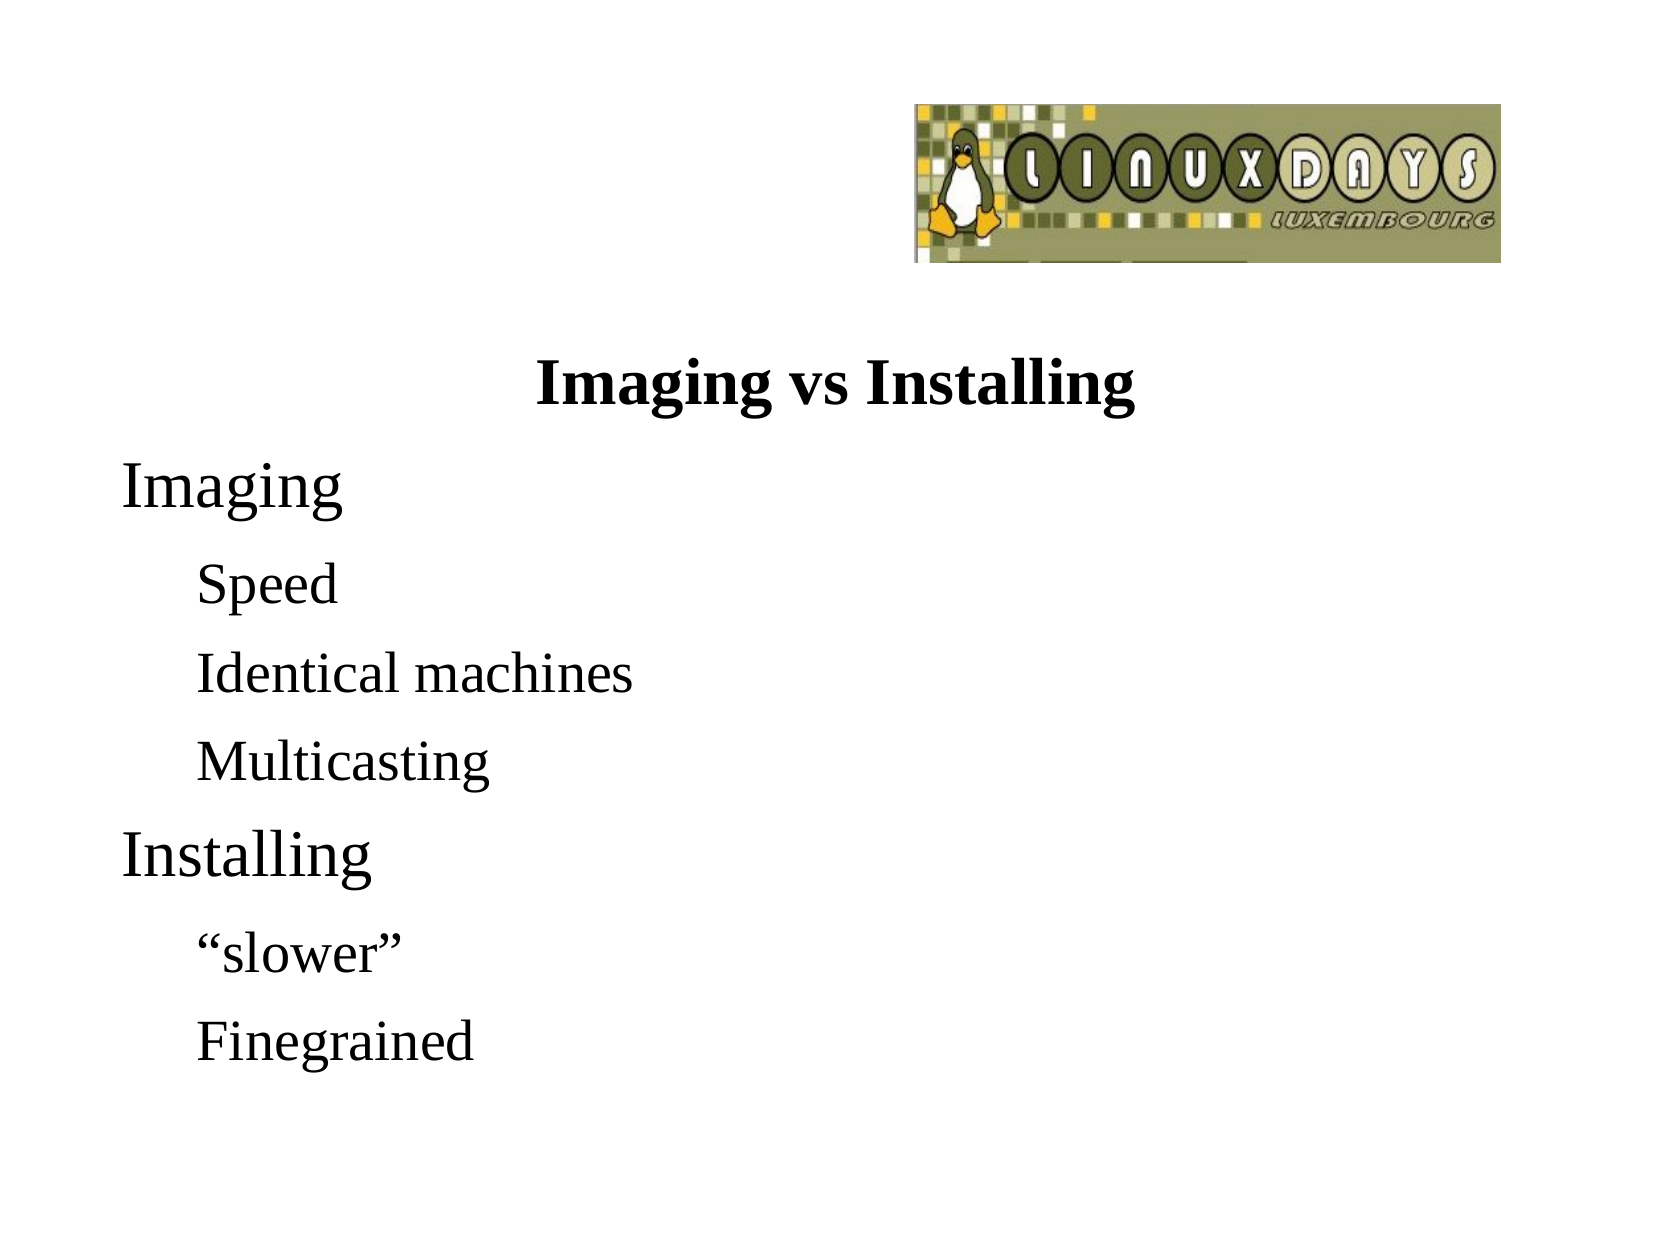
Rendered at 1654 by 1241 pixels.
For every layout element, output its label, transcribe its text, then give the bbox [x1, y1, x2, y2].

picture [914, 104, 1501, 263]
list Imaging vs Installing Imaging Speed Identical machines Multicasting Installing “slower” Finegrained [121, 344, 1534, 1241]
